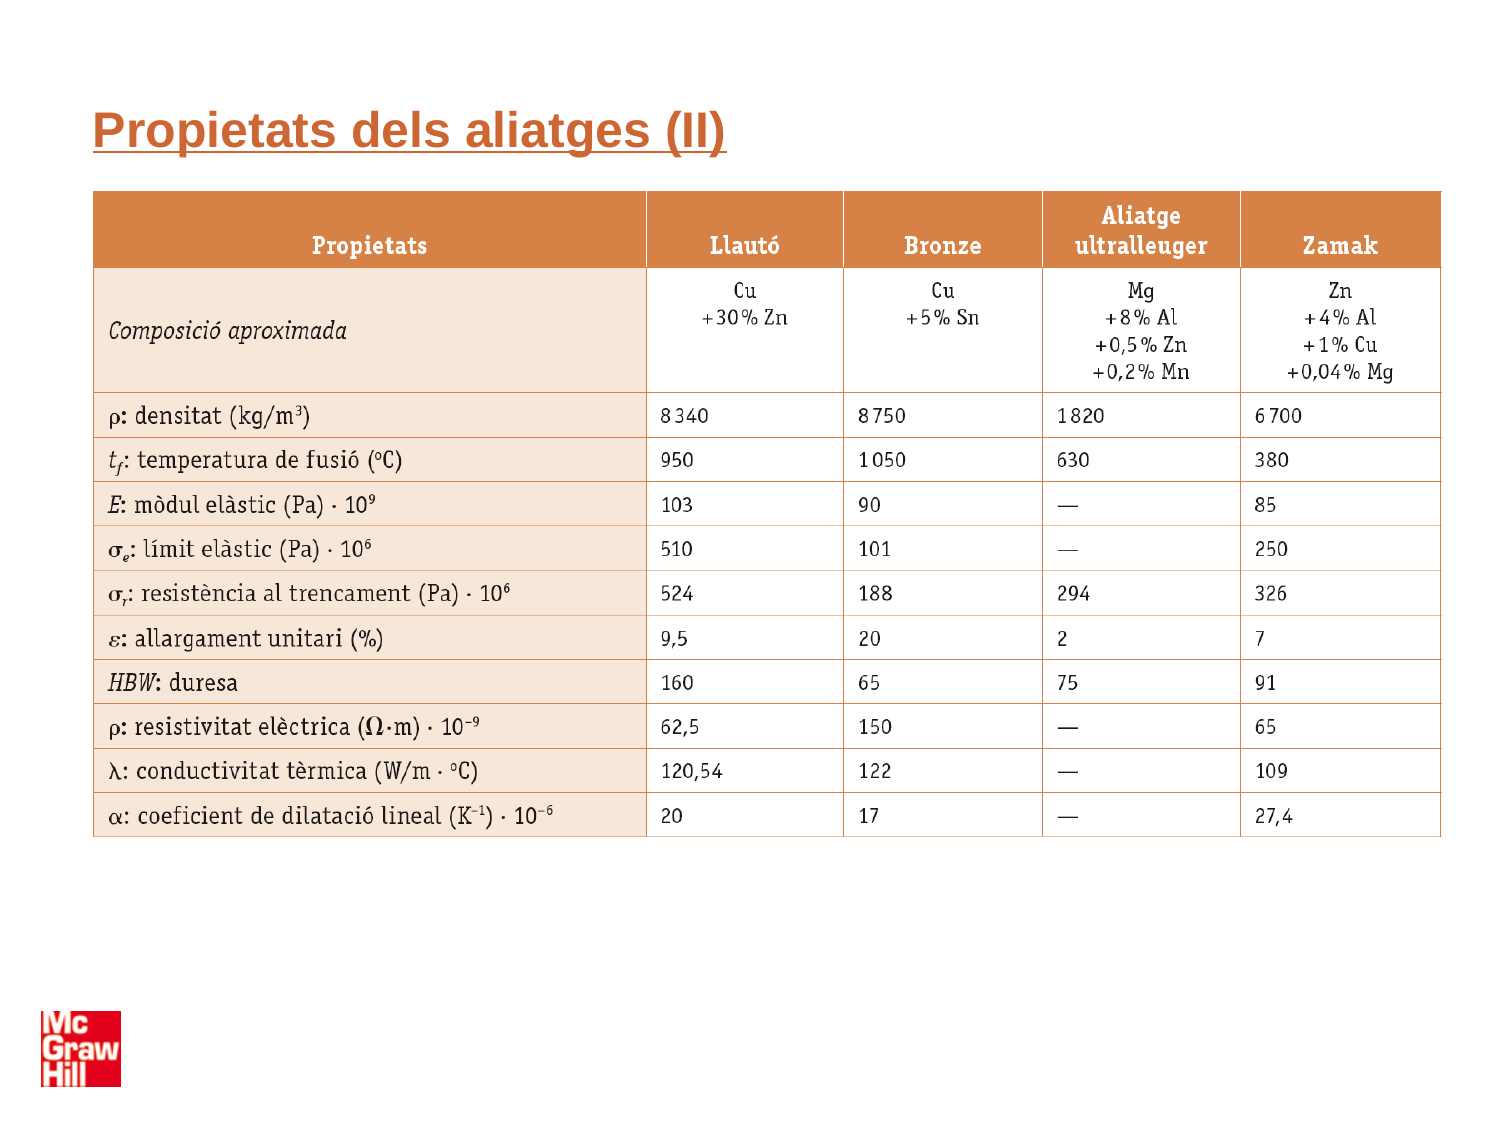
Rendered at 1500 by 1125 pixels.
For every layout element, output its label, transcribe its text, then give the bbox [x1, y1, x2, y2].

chart [41, 1011, 121, 1087]
picture [86, 169, 1459, 852]
text_box Propietats dels aliatges (II) [78, 90, 1483, 166]
